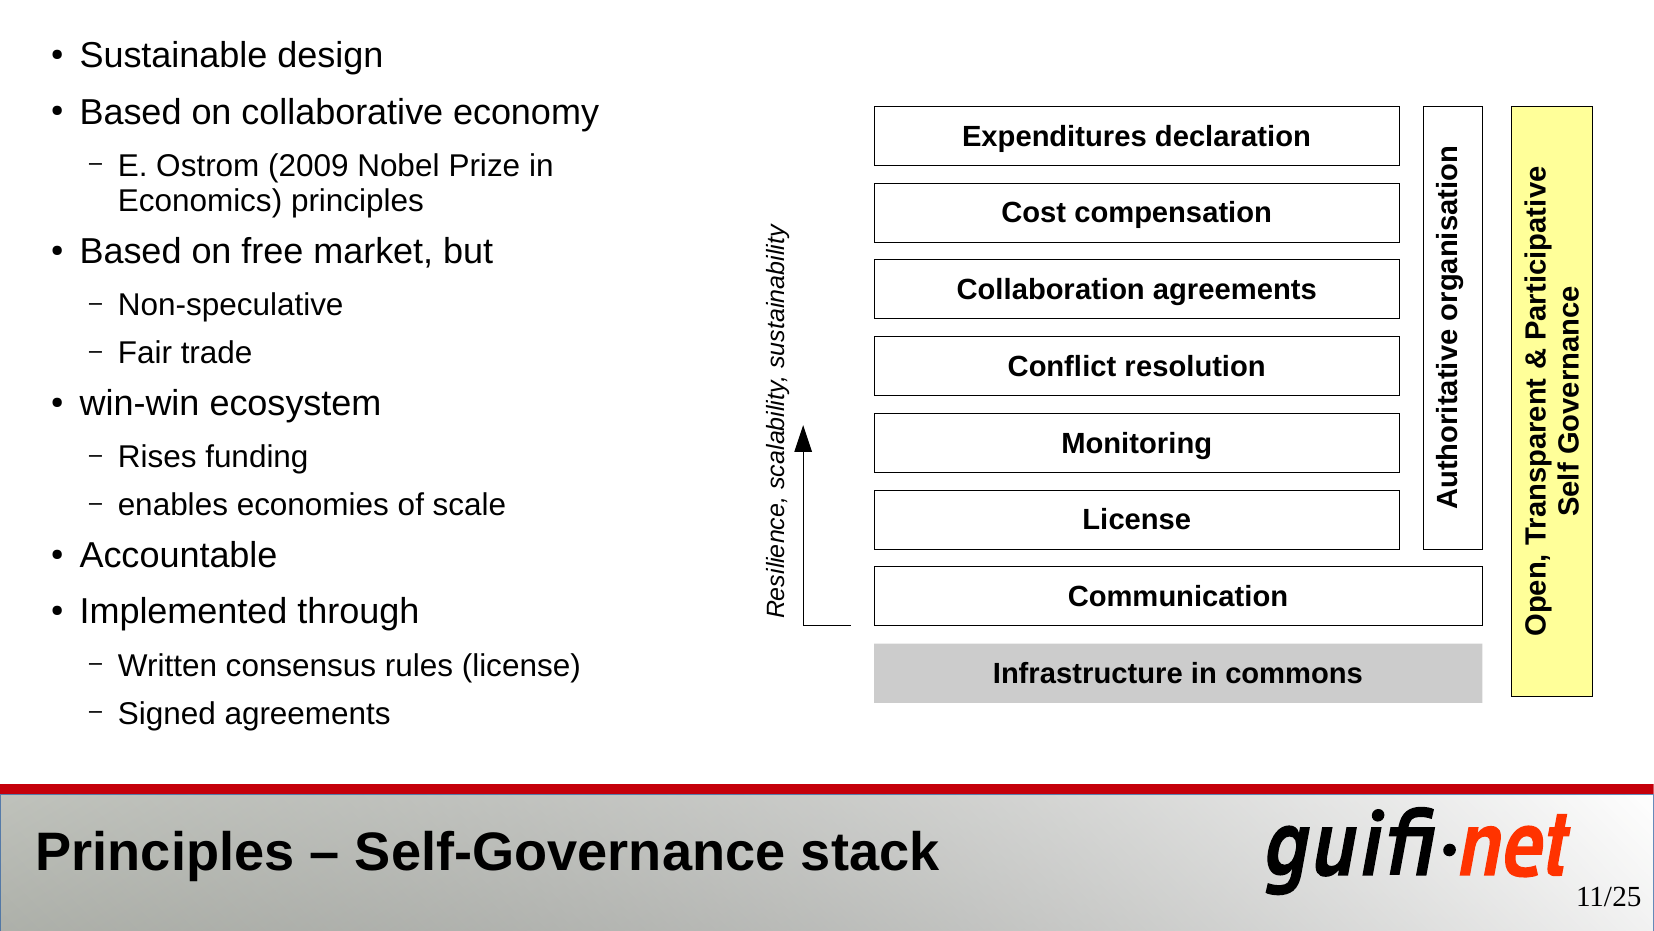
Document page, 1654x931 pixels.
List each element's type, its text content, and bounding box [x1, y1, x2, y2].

text_box Authoritative organisation [1423, 106, 1483, 550]
list Sustainable design Based on collaborative economy E. Ostrom (2009 Nobel Prize in Economics) principles Based on free market, but Non-speculative Fair trade win-win ecosystem Rises funding enables economies of scale Accountable Implemented through Written consensus rules (license) Signed agreements [41, 35, 626, 756]
text_box Cost compensation [874, 183, 1400, 243]
text_box Expenditures declaration [874, 106, 1400, 166]
text_box Communication [874, 566, 1483, 626]
text_box Collaboration agreements [874, 259, 1400, 319]
text_box License [874, 490, 1400, 550]
title Principles – Self-Governance stack [35, 804, 1182, 898]
text_box Monitoring [874, 413, 1400, 473]
text_box Infrastructure in commons [874, 643, 1483, 703]
text_box Resilience, scalability, sustainability [754, 141, 804, 634]
text_box Open, Transparent & Participative Self Governance [1511, 106, 1593, 697]
text_box Conflict resolution [874, 336, 1400, 396]
